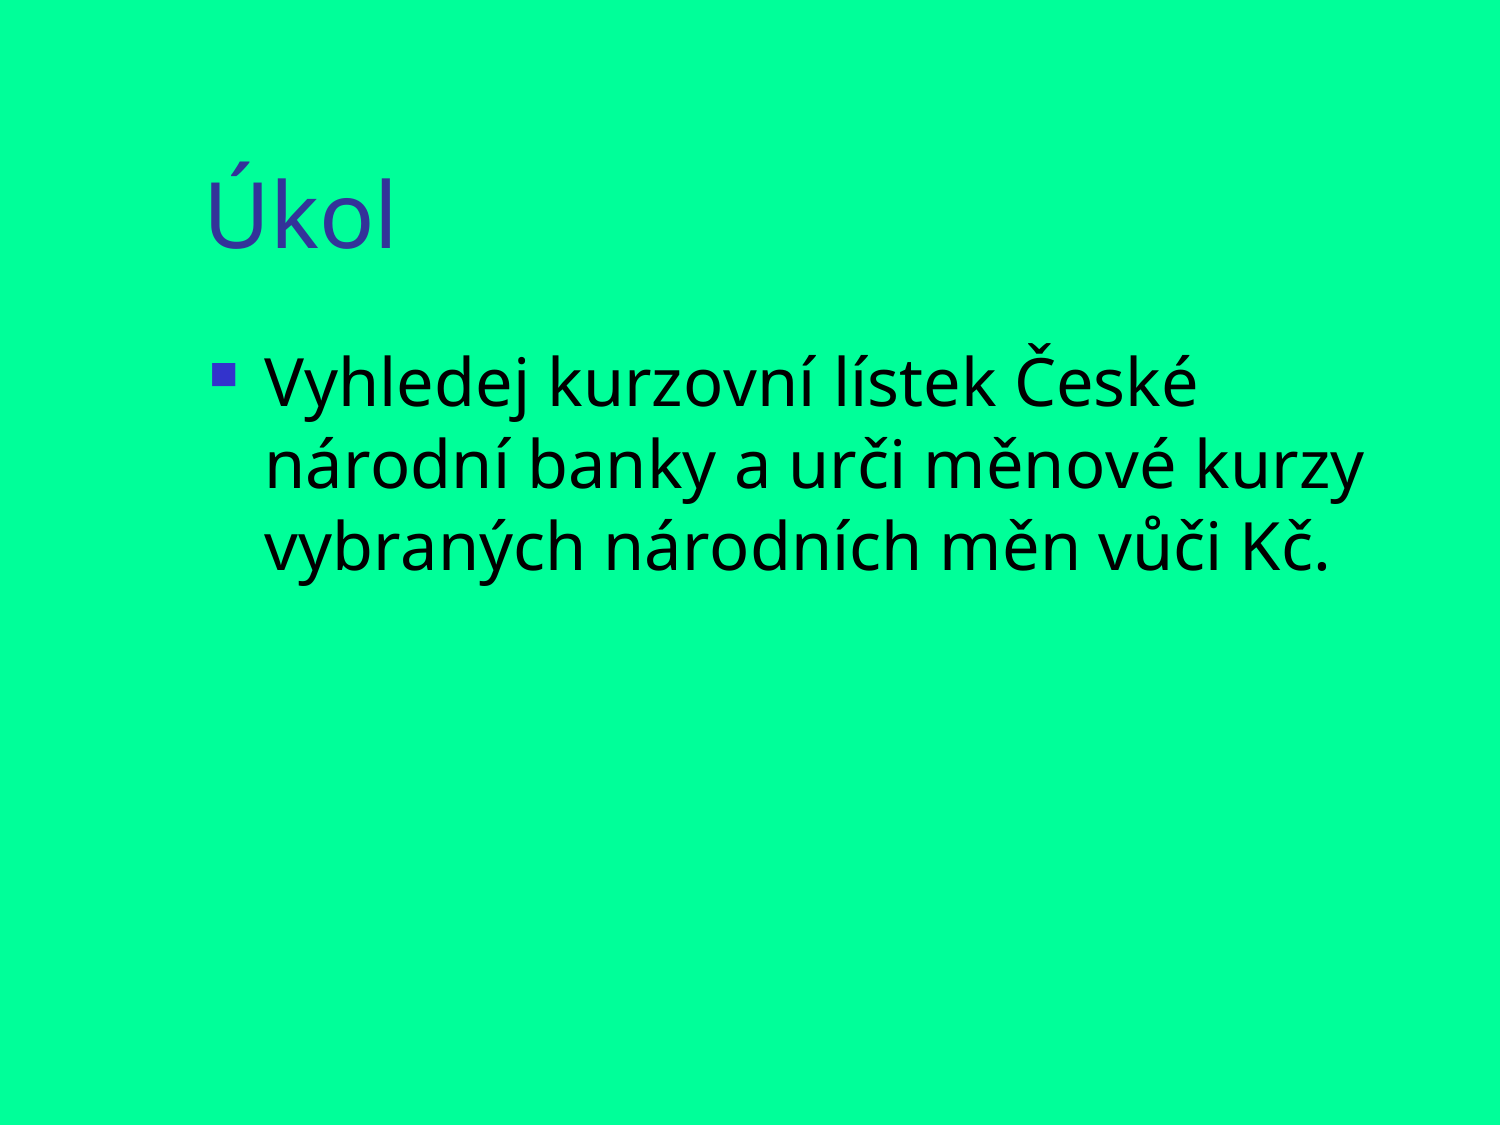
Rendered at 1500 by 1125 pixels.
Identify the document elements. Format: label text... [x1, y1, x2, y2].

list Vyhledej kurzovní lístek České národní banky a urči měnové kurzy vybraných národních měn vůči Kč. [193, 331, 1469, 1032]
title Úkol [188, 35, 1467, 276]
